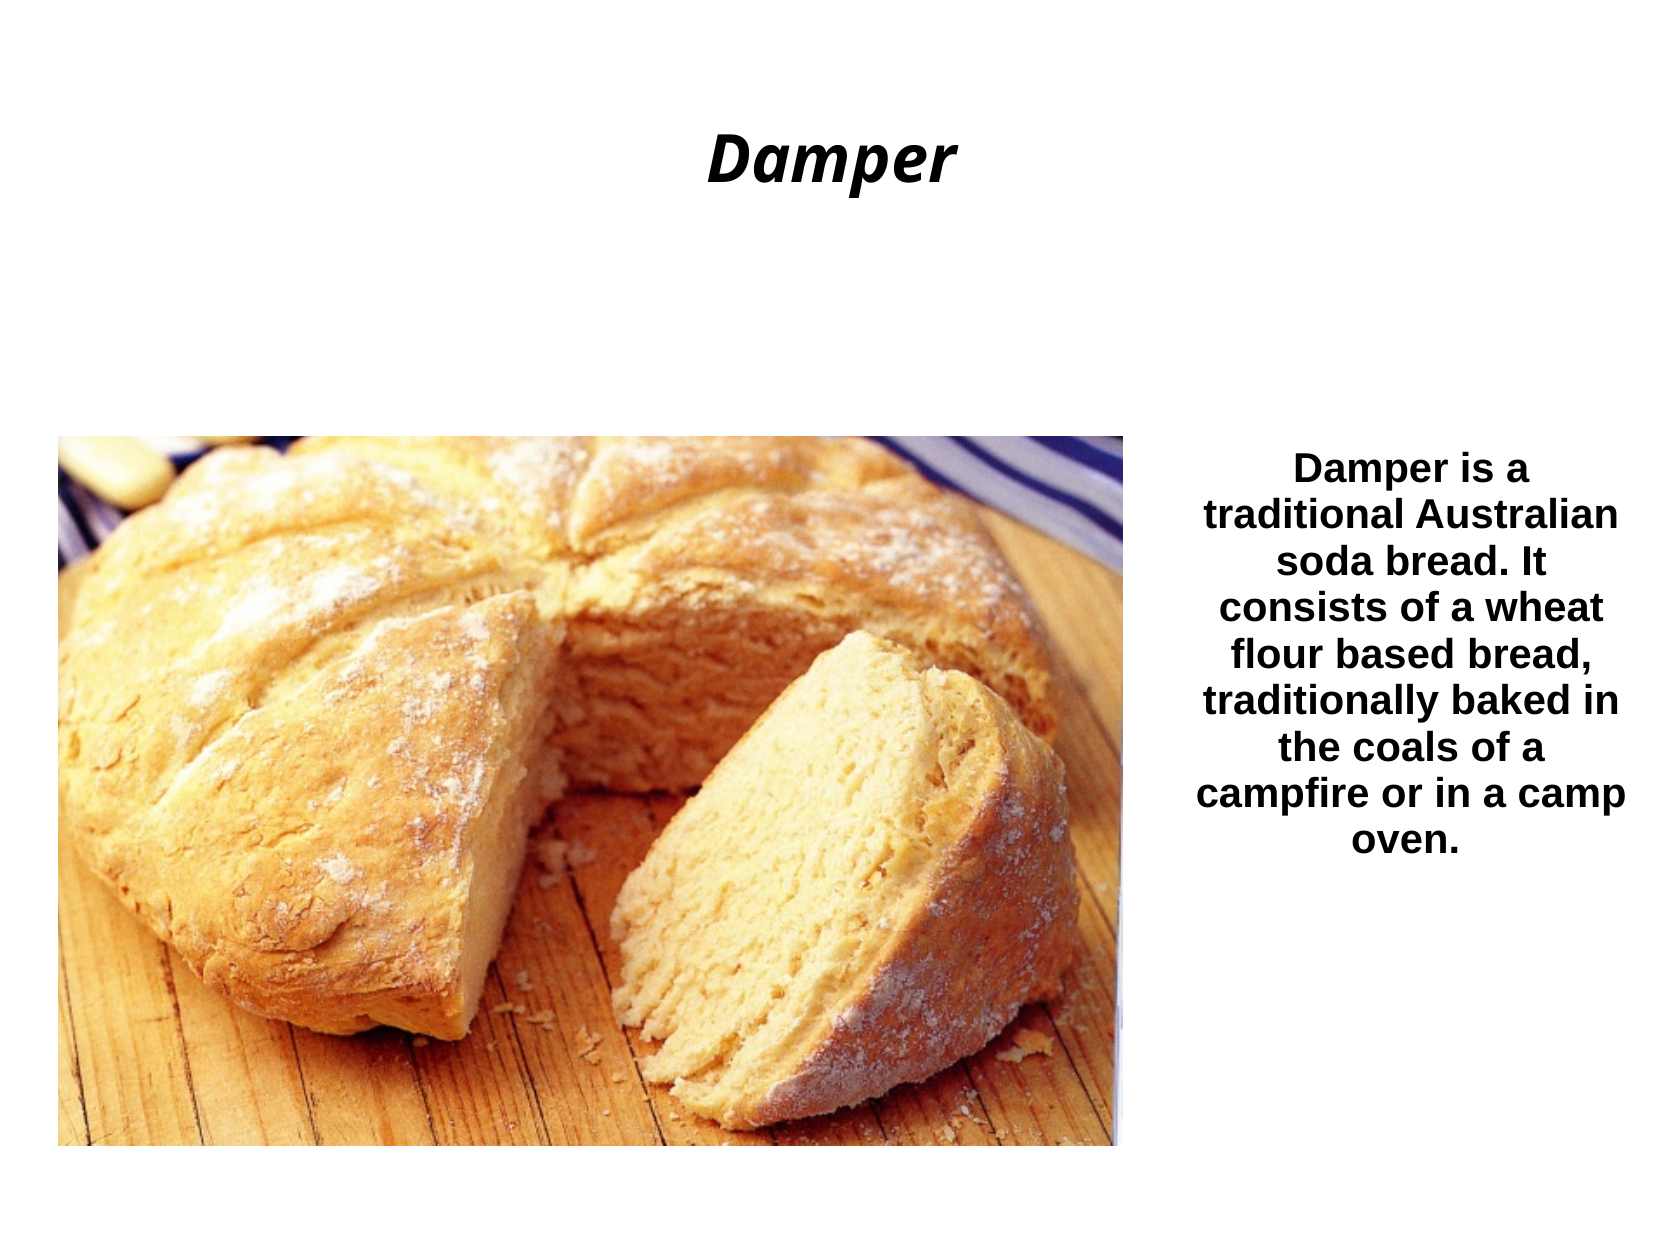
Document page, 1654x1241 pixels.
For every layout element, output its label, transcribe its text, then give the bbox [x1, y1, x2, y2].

text_box Damper is a traditional Australian soda bread. It consists of a wheat flour based bread, traditionally baked in the coals of a campfire or in a camp oven. [1181, 437, 1642, 880]
text_box Damper [387, 103, 1276, 213]
picture [58, 436, 1123, 1146]
